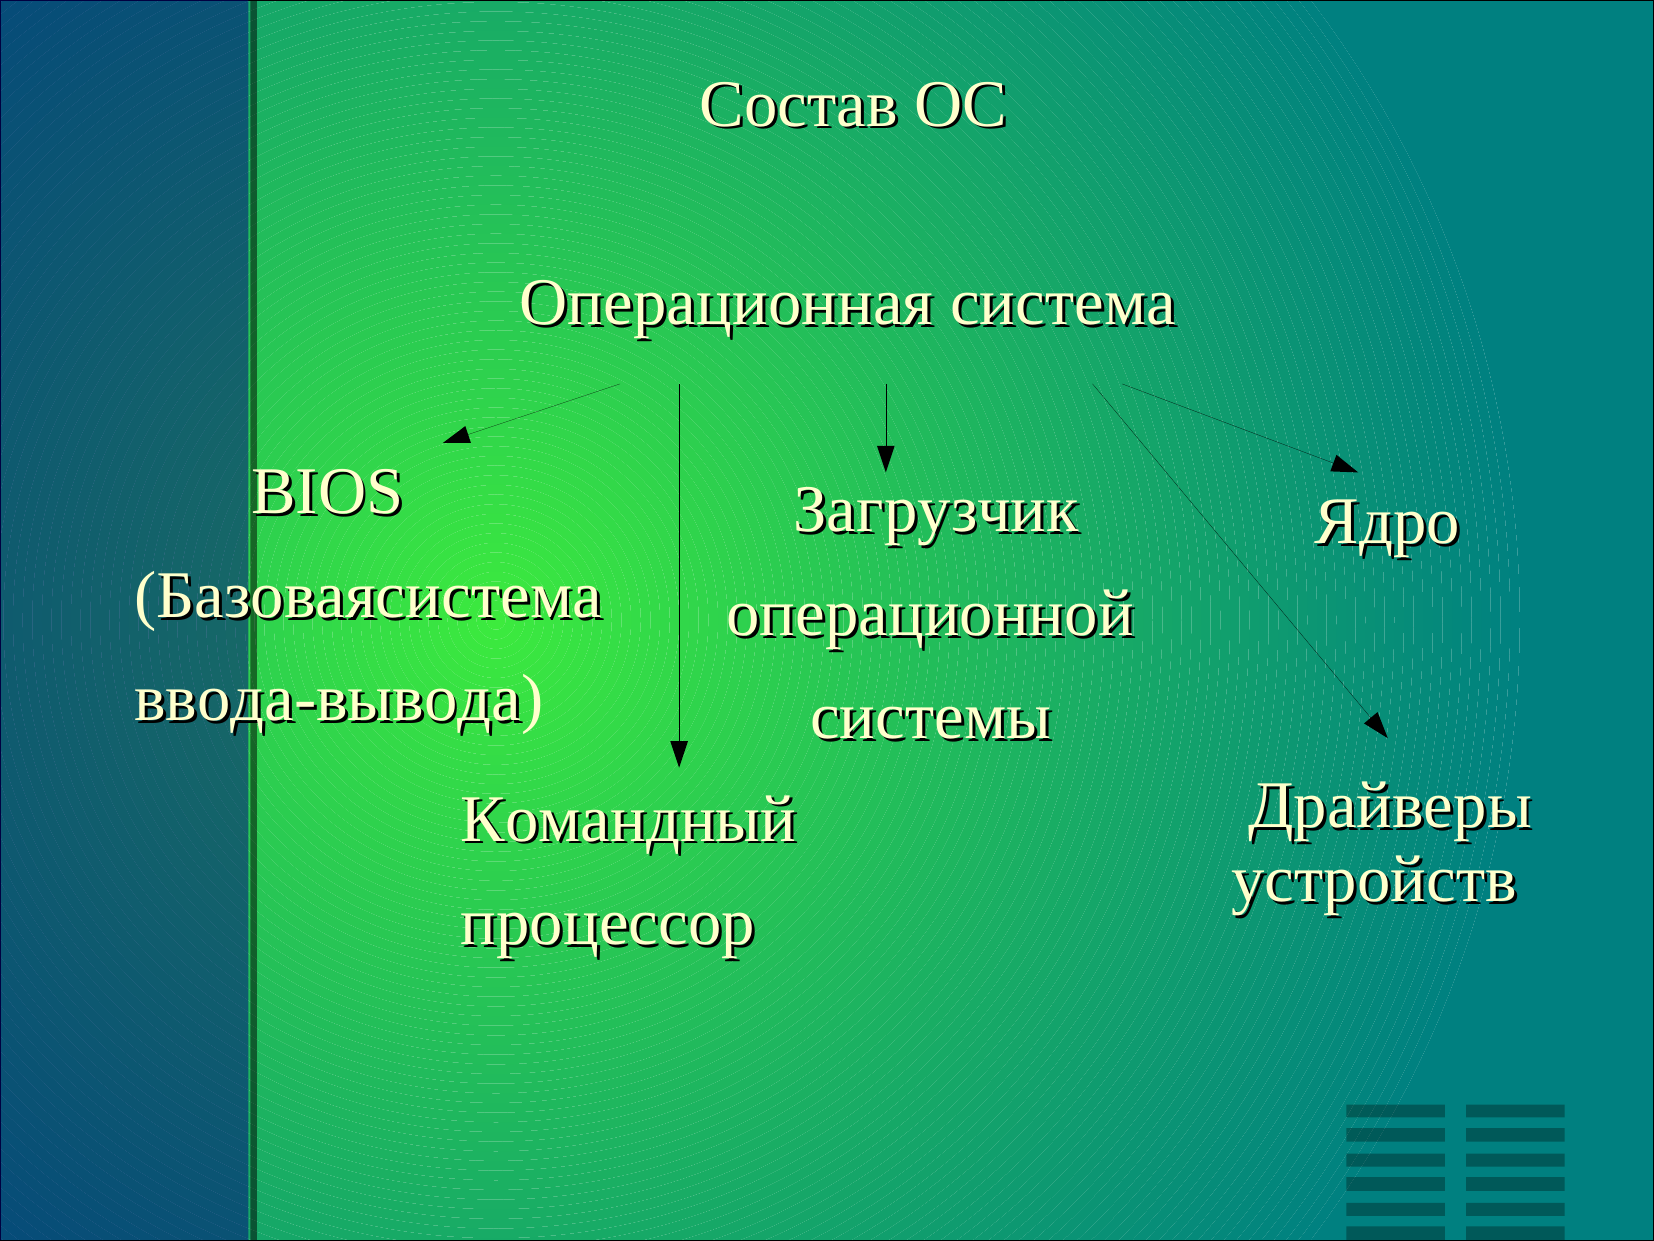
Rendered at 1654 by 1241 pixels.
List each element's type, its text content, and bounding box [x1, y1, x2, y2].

list Операционная система [916, 846, 1181, 1063]
list Ядро [1181, 483, 1636, 767]
list BIOS (Базоваясистема ввода-вывода) [134, 454, 650, 827]
list Командный процессор [460, 781, 916, 1241]
list Драйверы устройств [1181, 767, 1636, 1141]
title Состав ОС [147, 0, 1560, 208]
list Загрузчик операционной системы [726, 472, 1182, 846]
list Операционная система [519, 264, 1329, 781]
